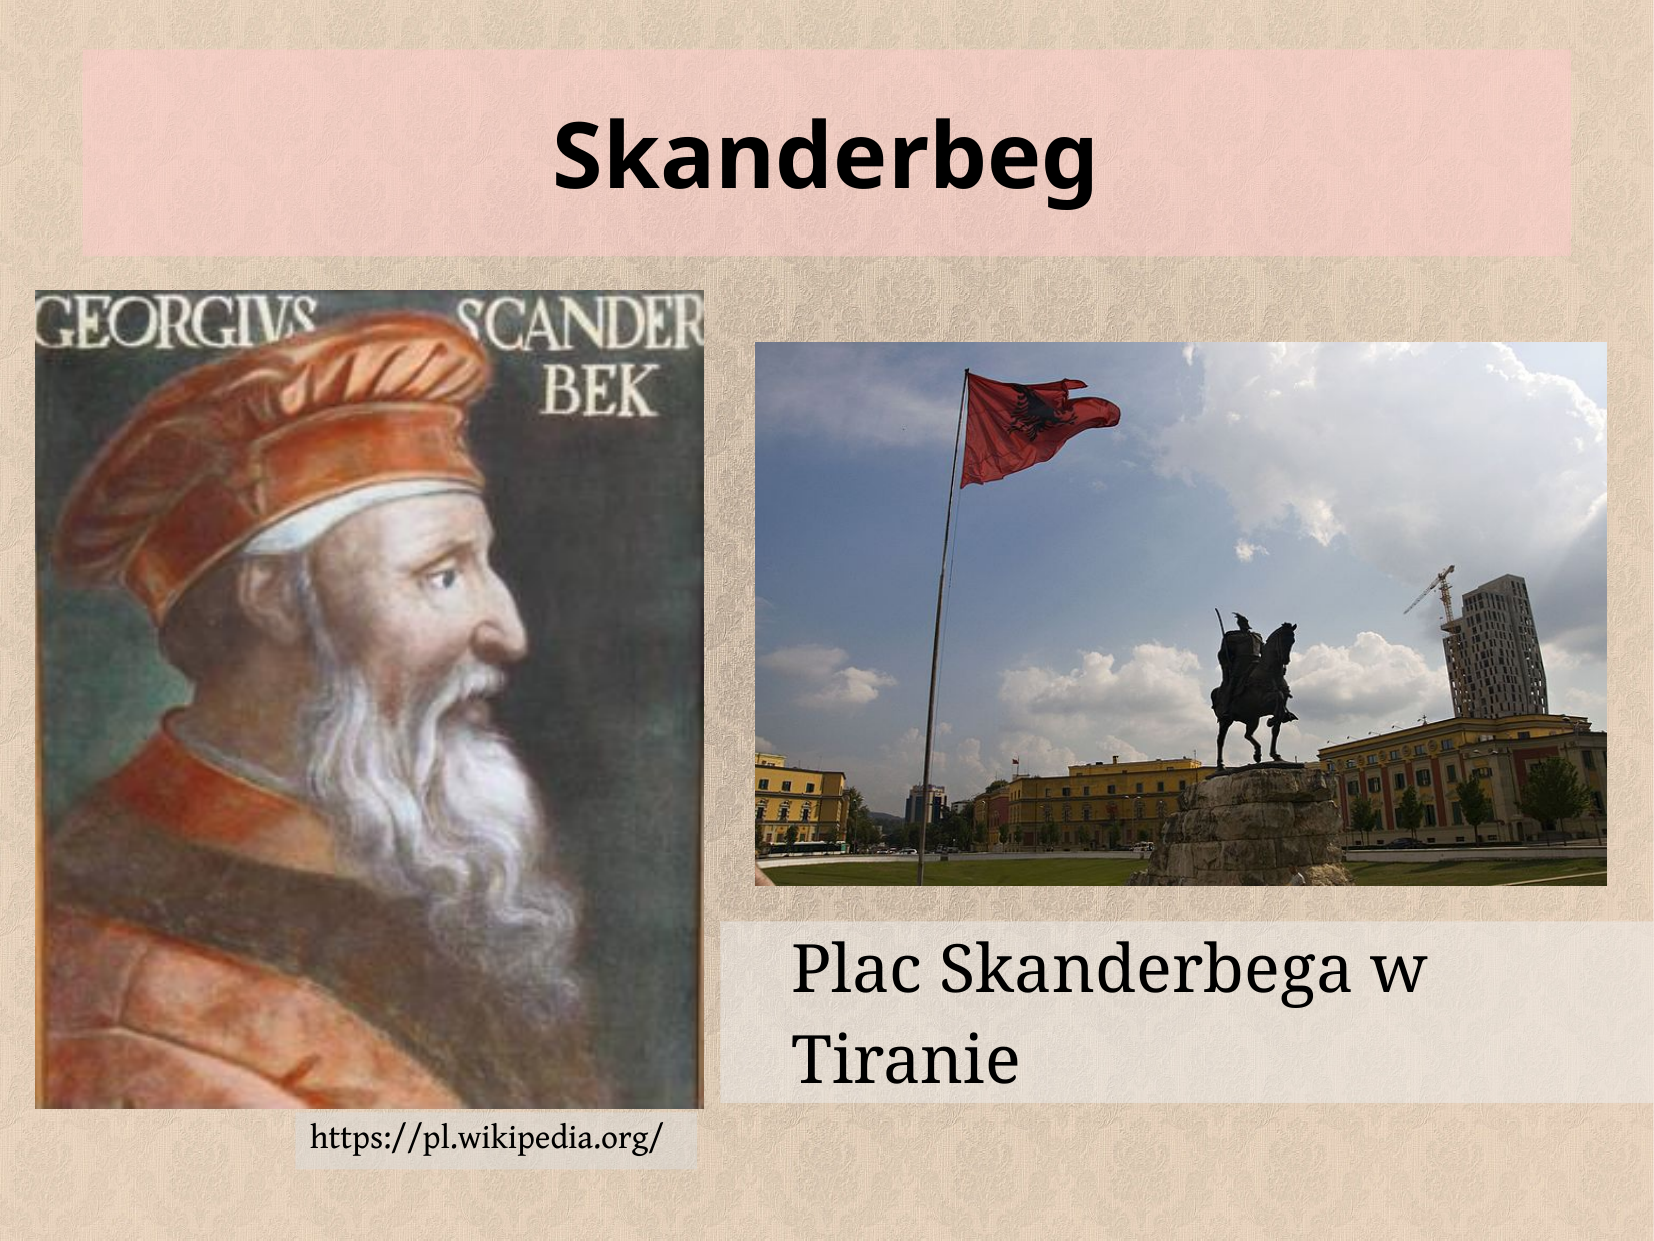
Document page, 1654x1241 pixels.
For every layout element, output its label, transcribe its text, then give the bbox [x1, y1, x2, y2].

text_box https://pl.wikipedia.org/ [295, 1112, 697, 1170]
title Skanderbeg [82, 49, 1571, 257]
picture [0, 0, 1654, 1241]
list Plac Skanderbega w Tiranie [720, 921, 1654, 1016]
